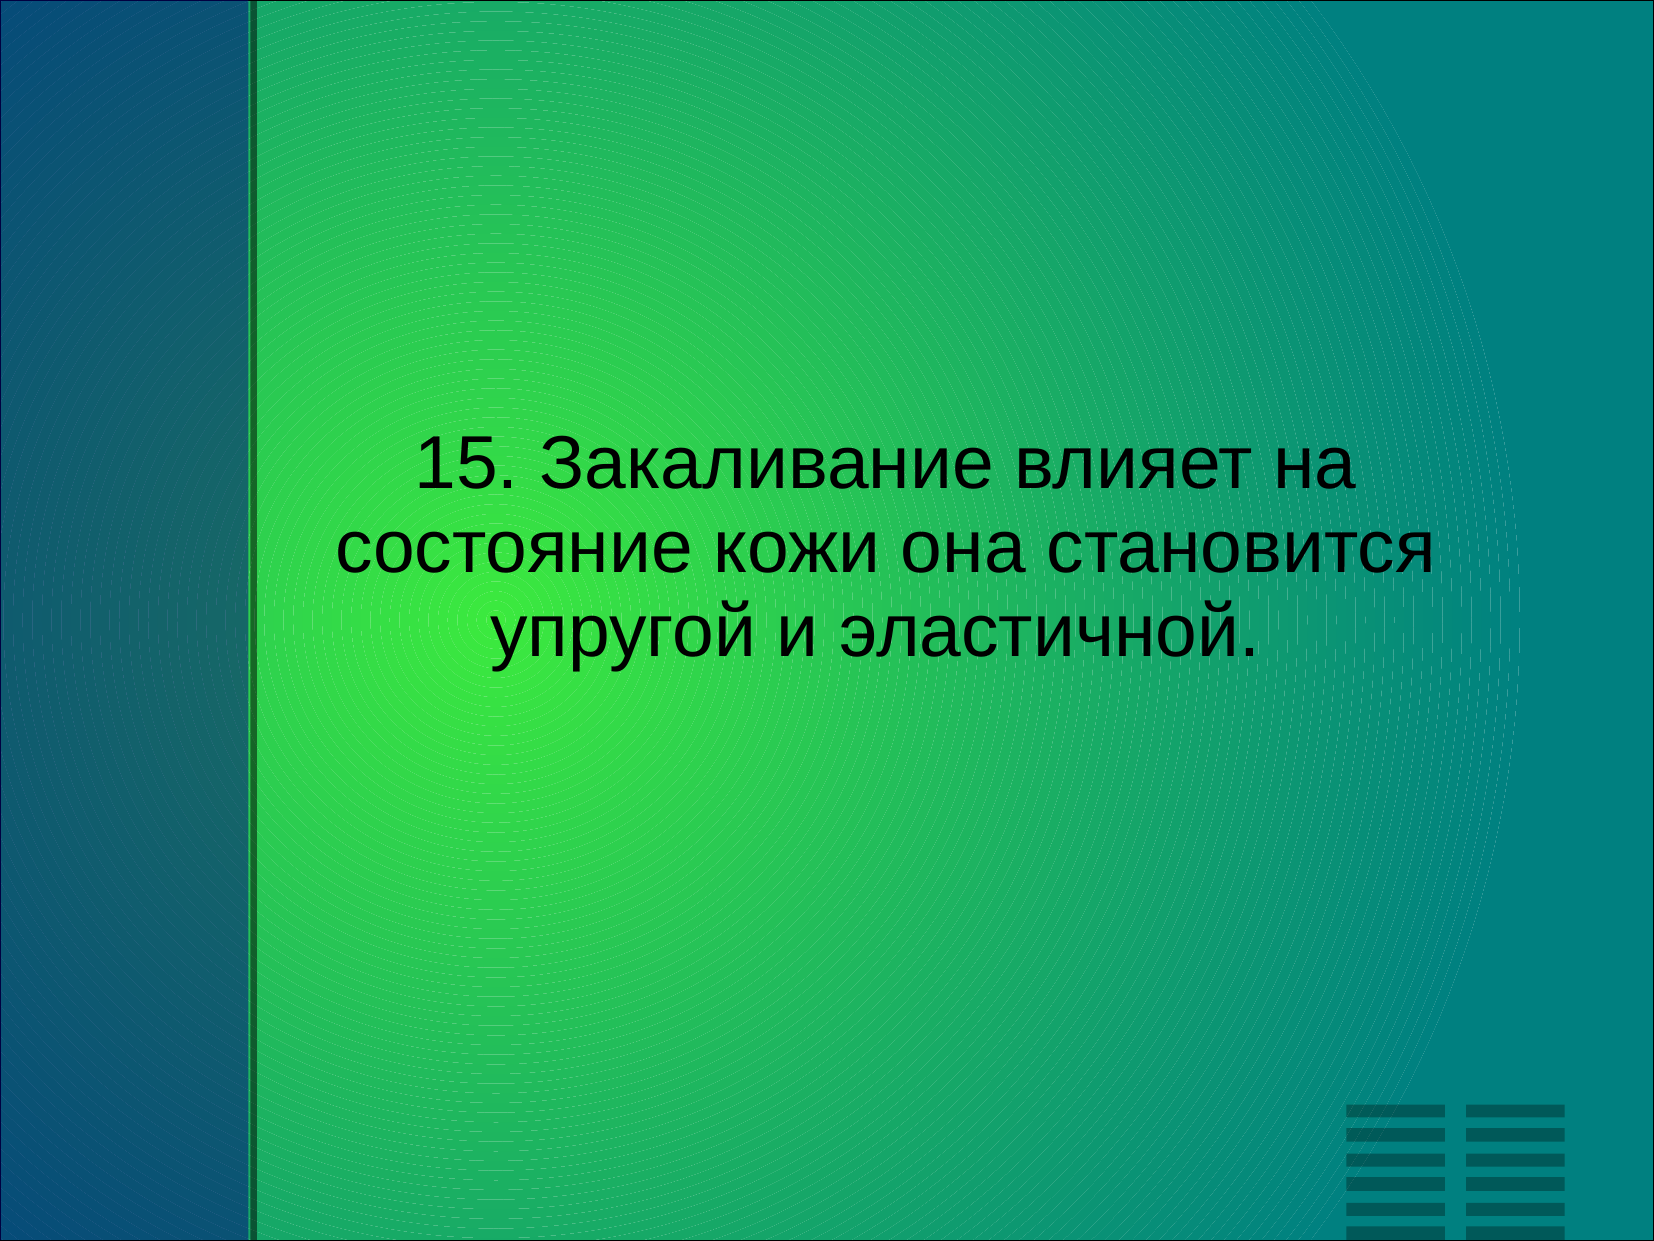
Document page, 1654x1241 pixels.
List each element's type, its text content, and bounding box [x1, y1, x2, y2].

text_box 15. Закаливание влияет на состояние кожи она становится упругой и эластичной. [265, 413, 1506, 827]
